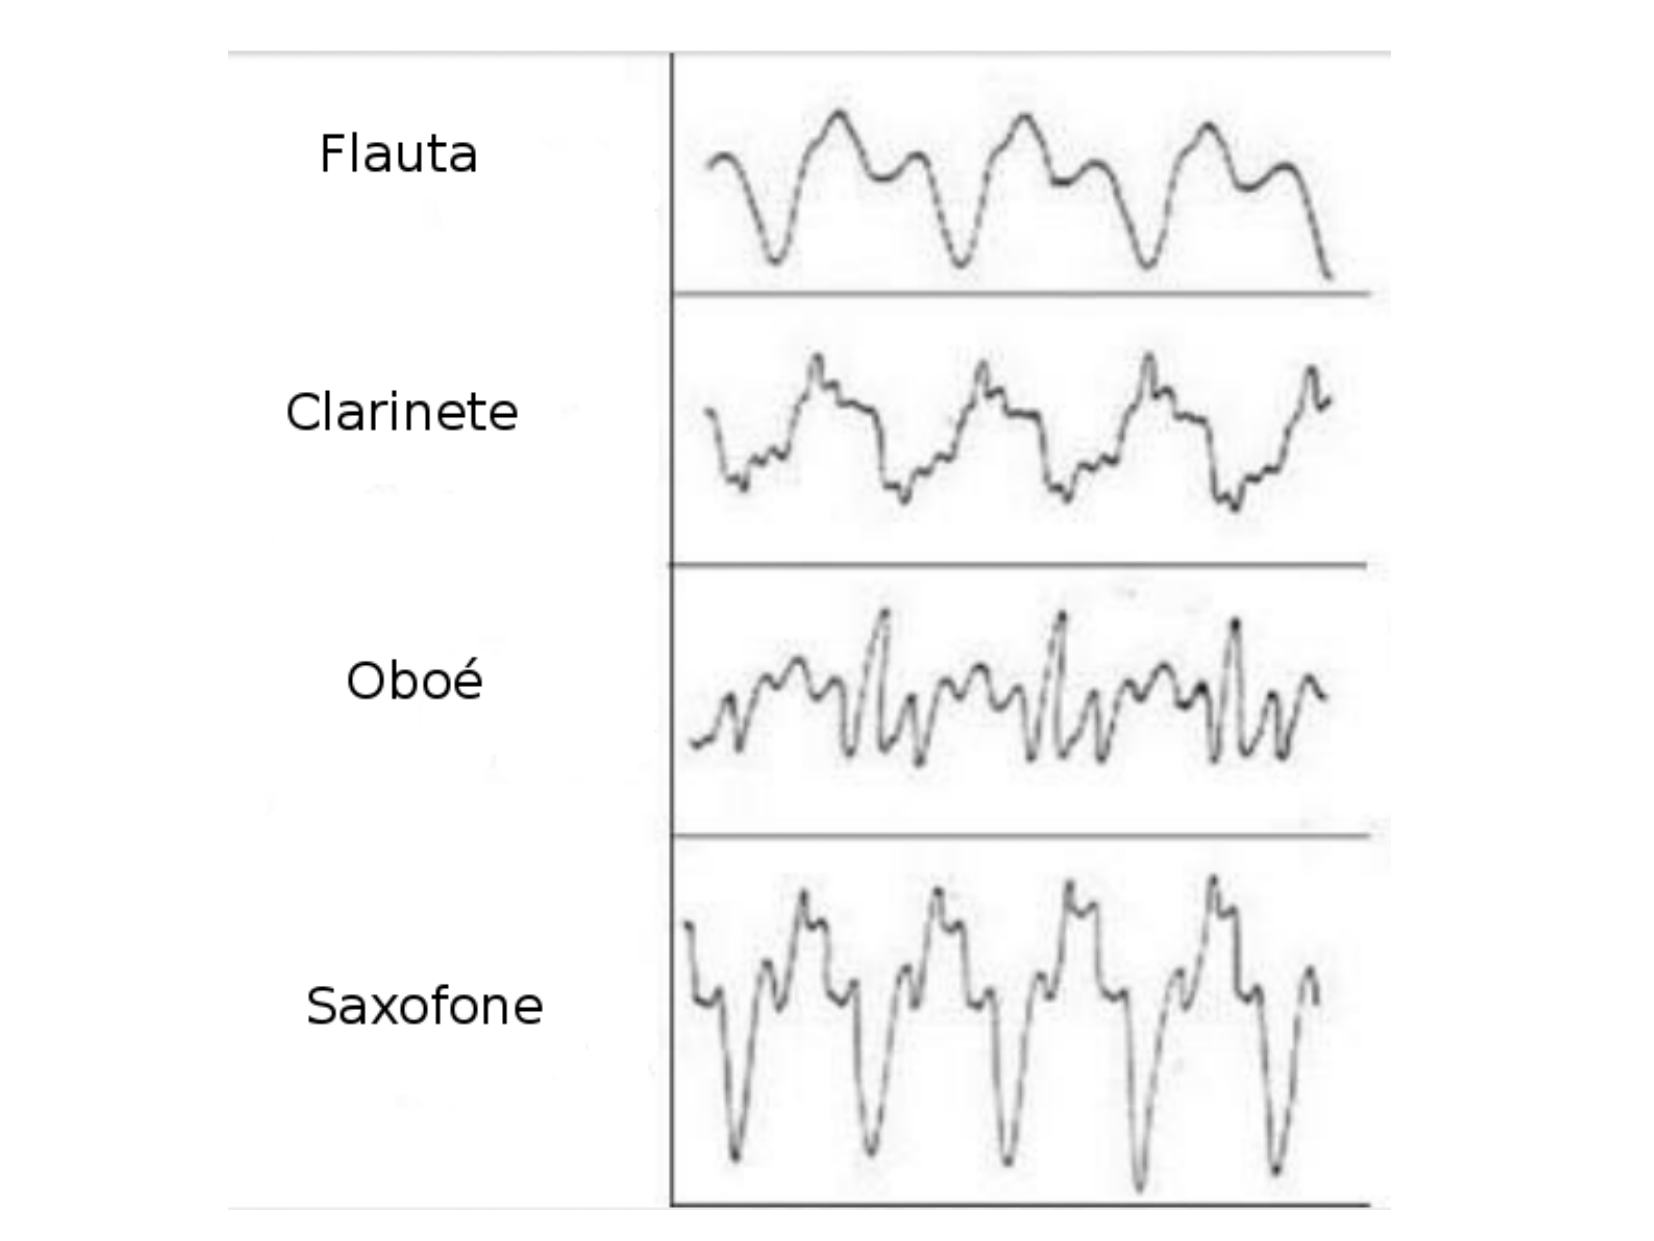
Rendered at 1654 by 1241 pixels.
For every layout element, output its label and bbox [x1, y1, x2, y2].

picture [228, 43, 1391, 1210]
